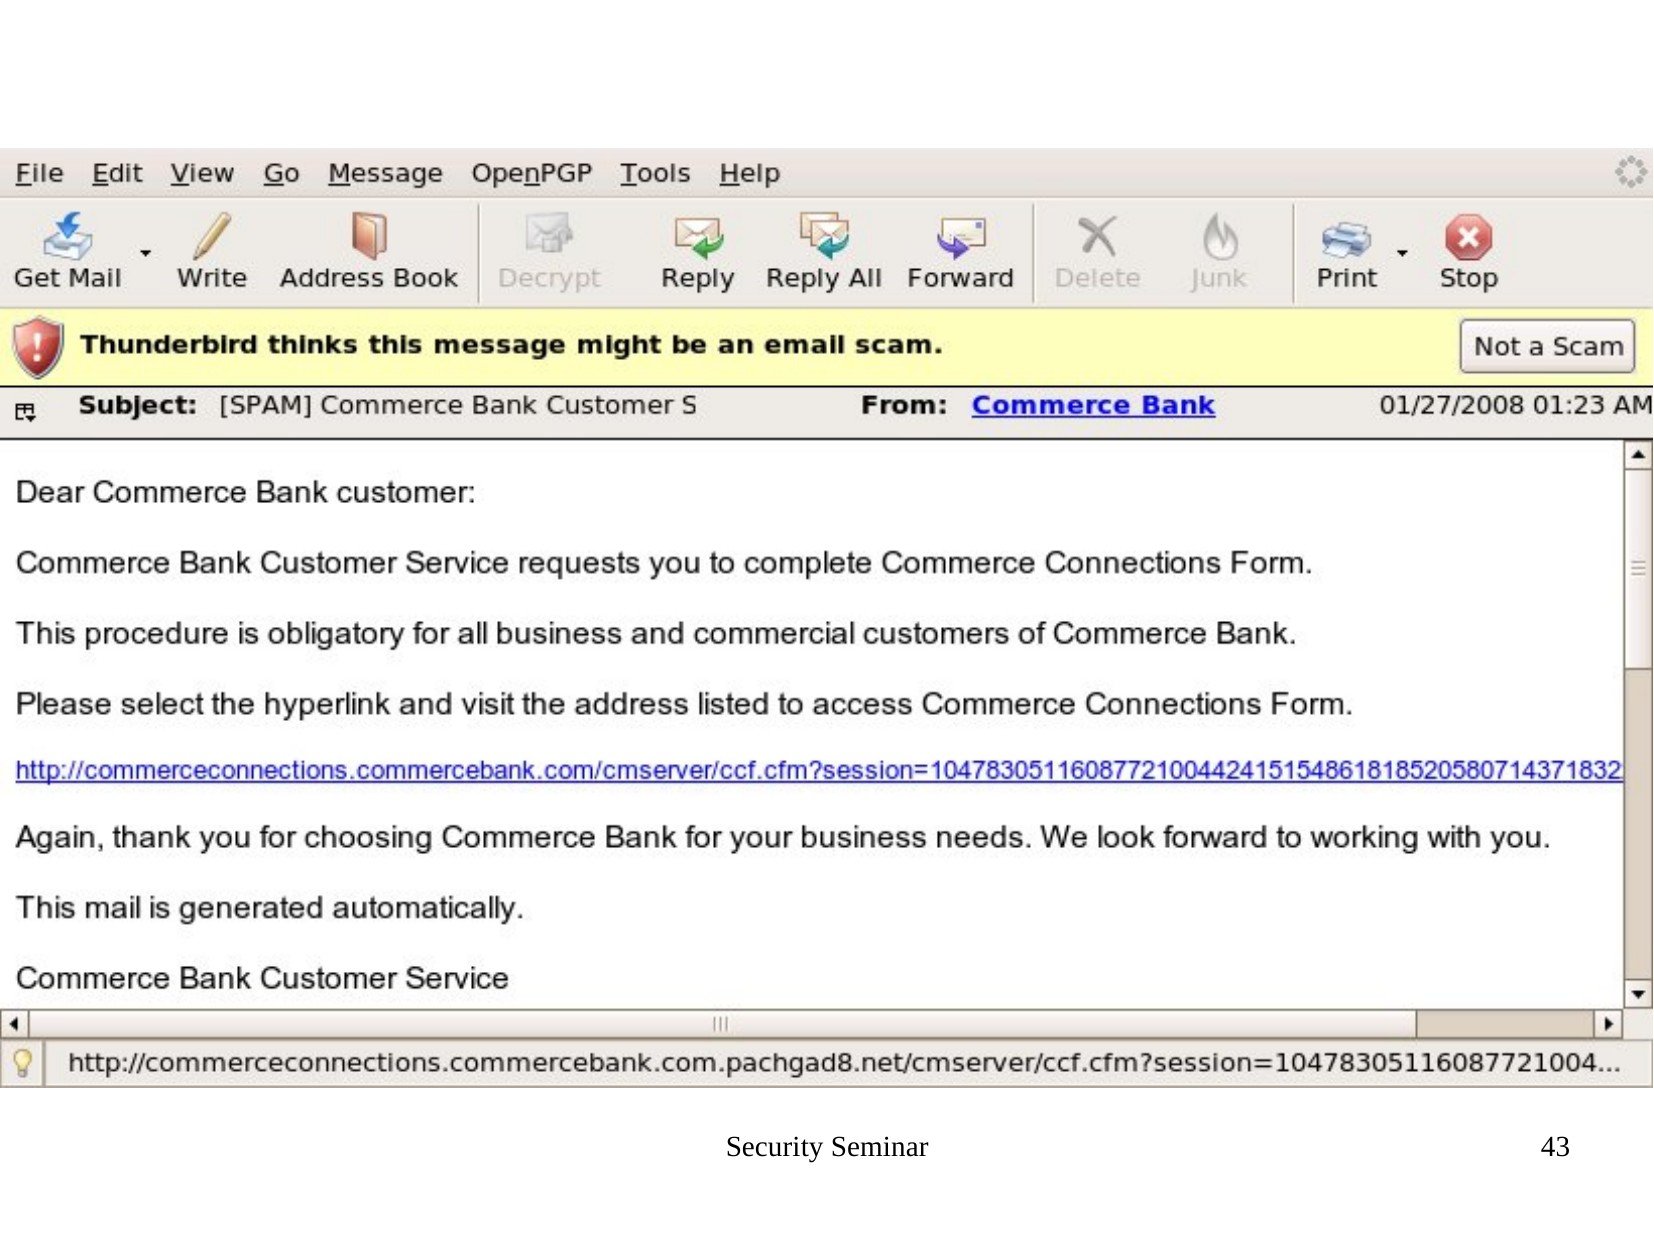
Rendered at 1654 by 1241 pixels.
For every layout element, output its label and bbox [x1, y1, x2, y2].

picture [0, 148, 1653, 1088]
